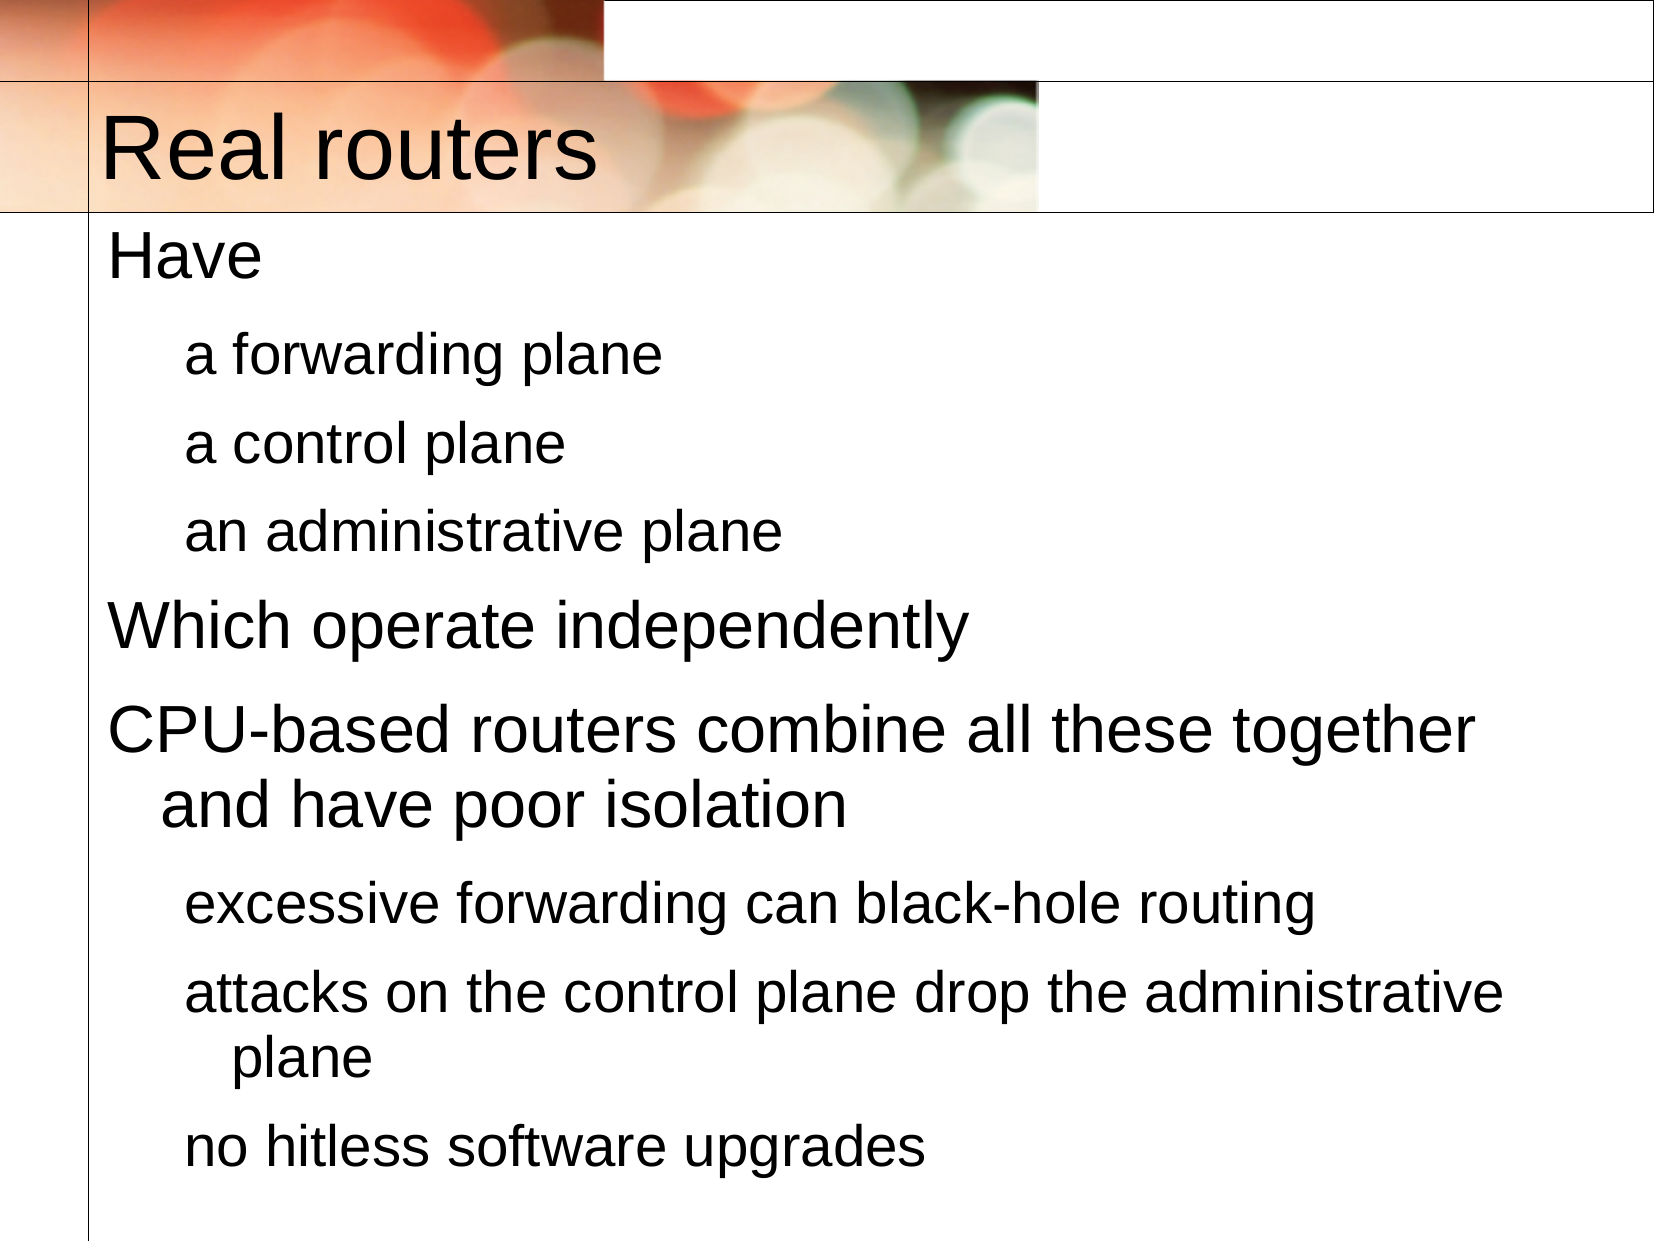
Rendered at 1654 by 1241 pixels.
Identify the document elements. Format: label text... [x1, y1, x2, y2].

picture [89, 0, 1039, 81]
title Real routers [100, 95, 1571, 200]
picture [0, 82, 88, 212]
picture [0, 0, 88, 81]
picture [89, 82, 1039, 212]
list Have a forwarding plane a control plane an administrative plane Which operate independently CPU-based routers combine all these together and have poor isolation excessive forwarding can black-hole routing attacks on the control plane drop the administrative plane no hitless software upgrades [89, 217, 1578, 1226]
